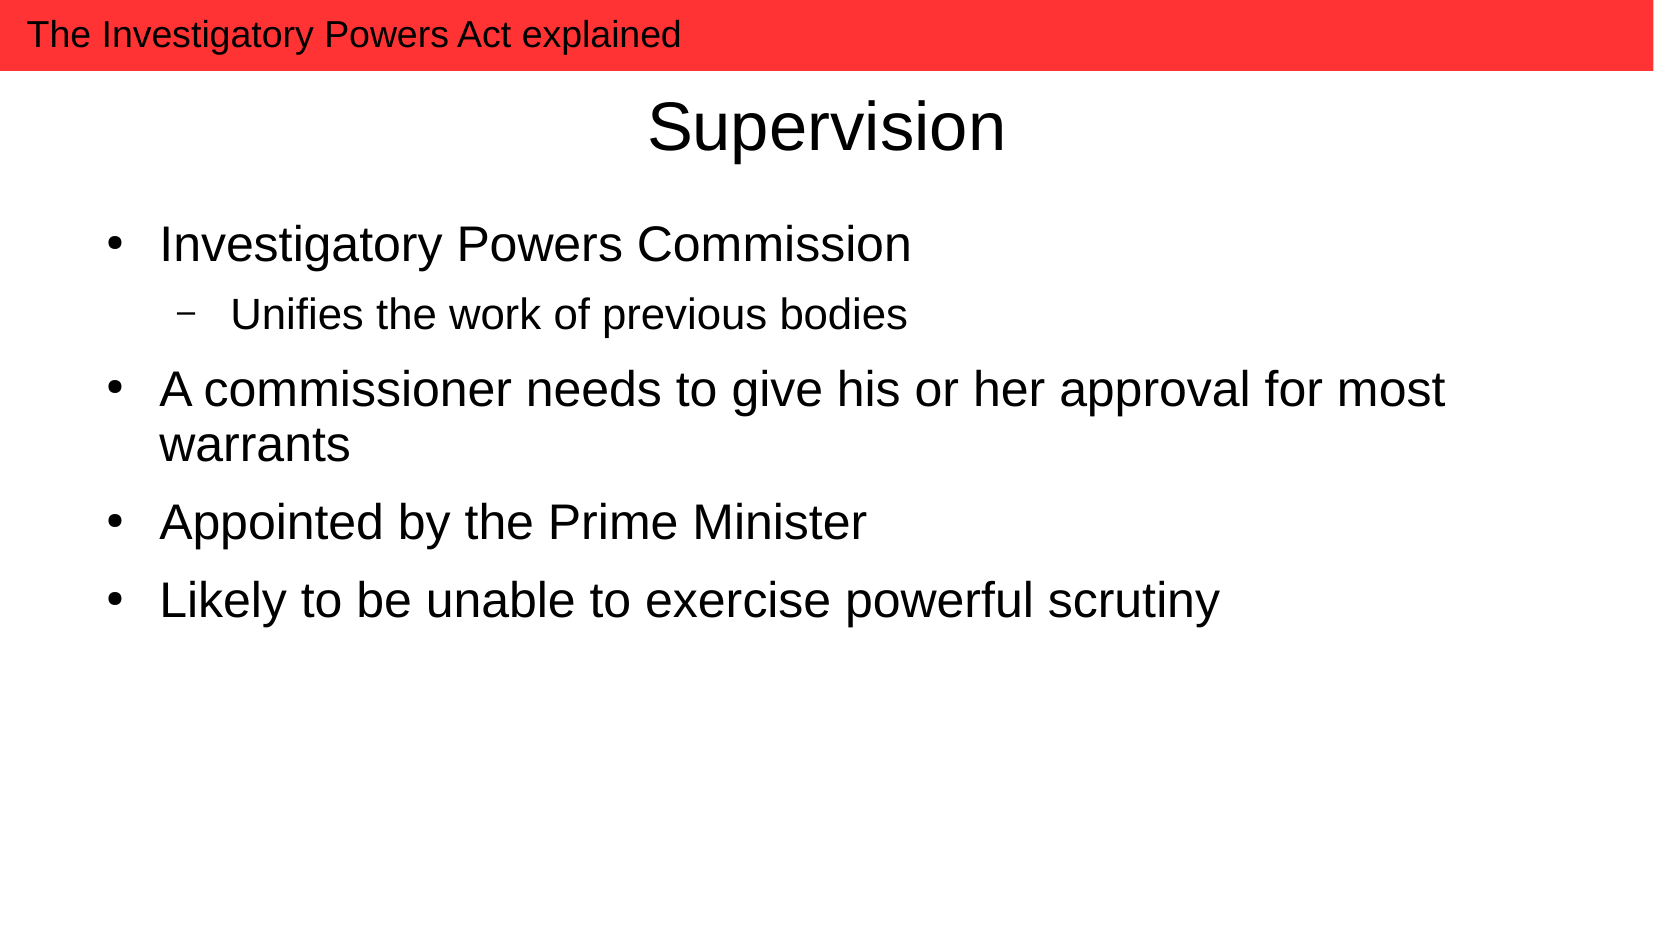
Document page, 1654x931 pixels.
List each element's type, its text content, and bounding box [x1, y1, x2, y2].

title Supervision [82, 71, 1571, 205]
text_box The Investigatory Powers Act explained [11, 5, 886, 63]
text_box [0, 0, 1654, 71]
list Investigatory Powers Commission Unifies the work of previous bodies A commissioner needs to give his or her approval for most warrants Appointed by the Prime Minister Likely to be unable to exercise powerful scrutiny [88, 216, 1512, 827]
